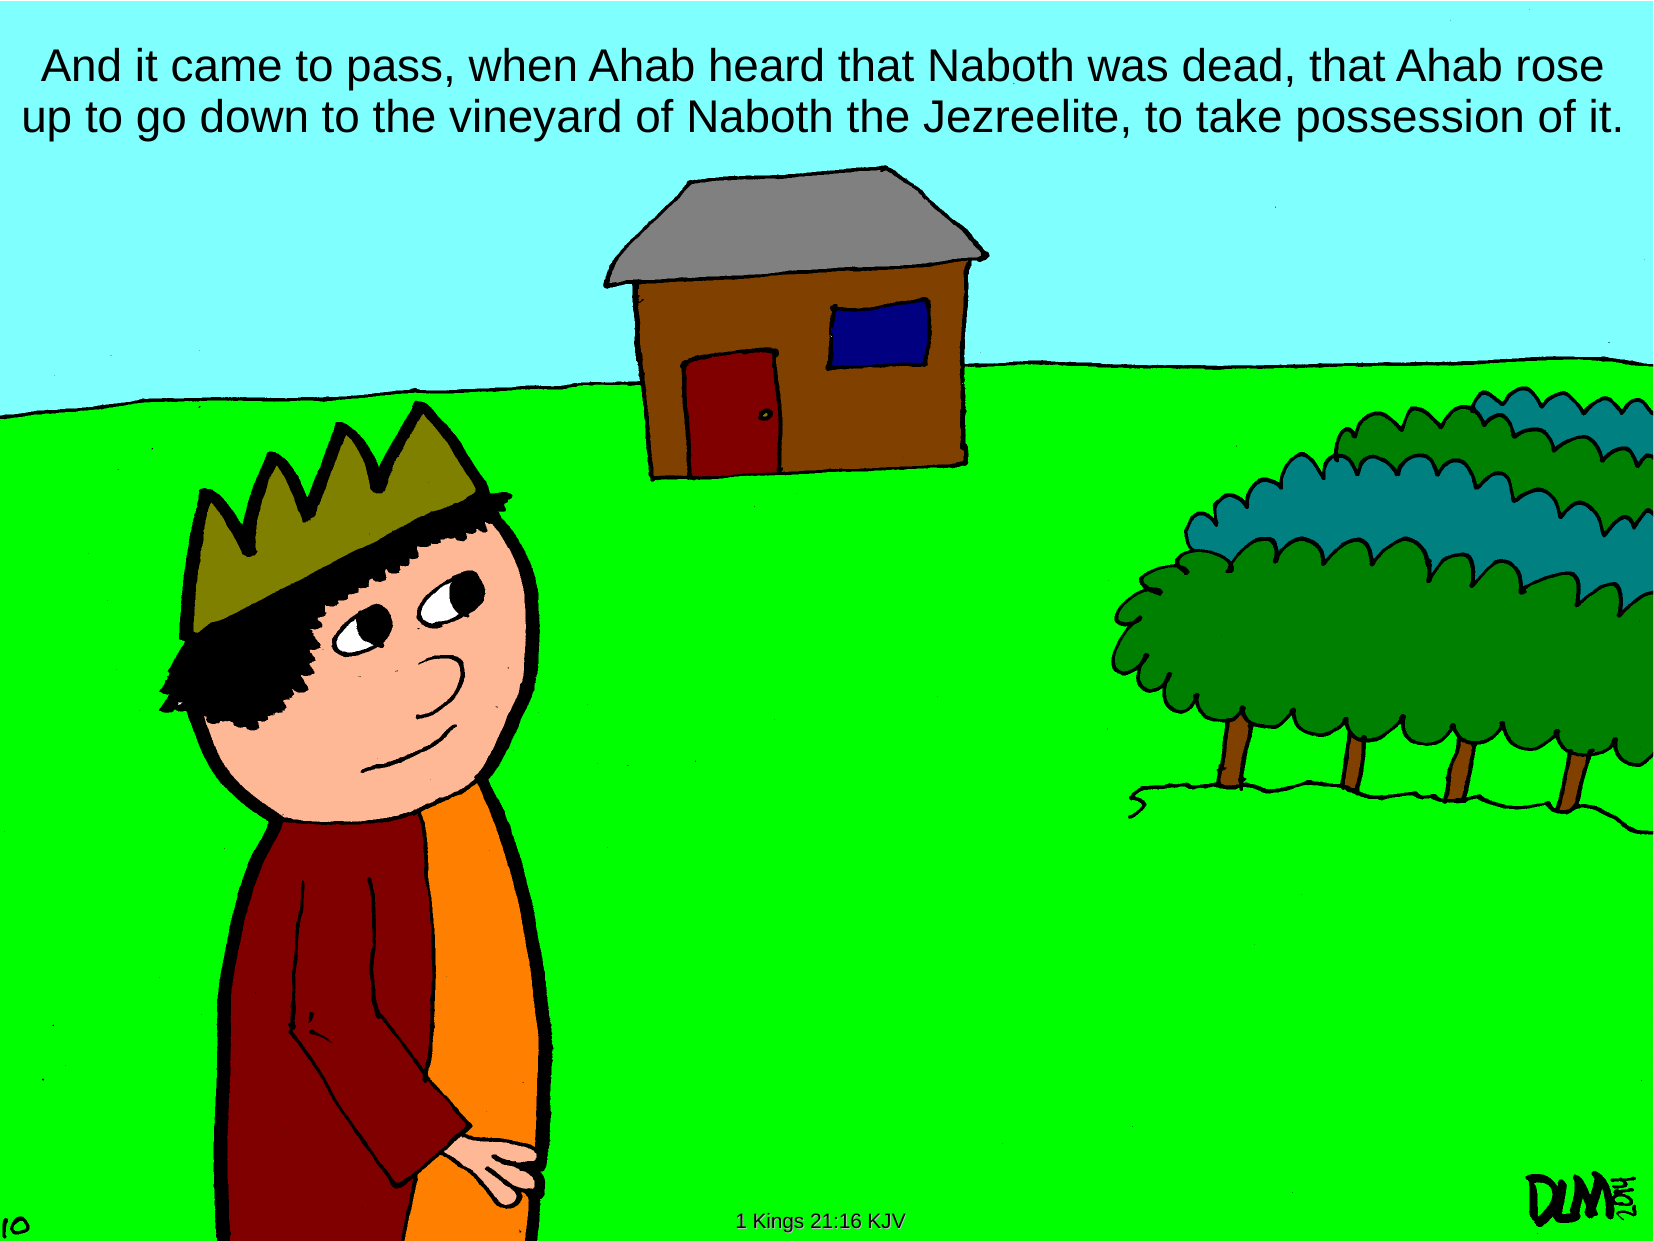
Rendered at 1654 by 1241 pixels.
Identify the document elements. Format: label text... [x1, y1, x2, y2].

picture [0, 1, 1654, 1241]
text_box 1 Kings 21:16 KJV [720, 1202, 934, 1241]
text_box And it came to pass, when Ahab heard that Naboth was dead, that Ahab rose up to go down to the vineyard of Naboth the Jezreelite, to take possession of it. [5, 32, 1641, 150]
